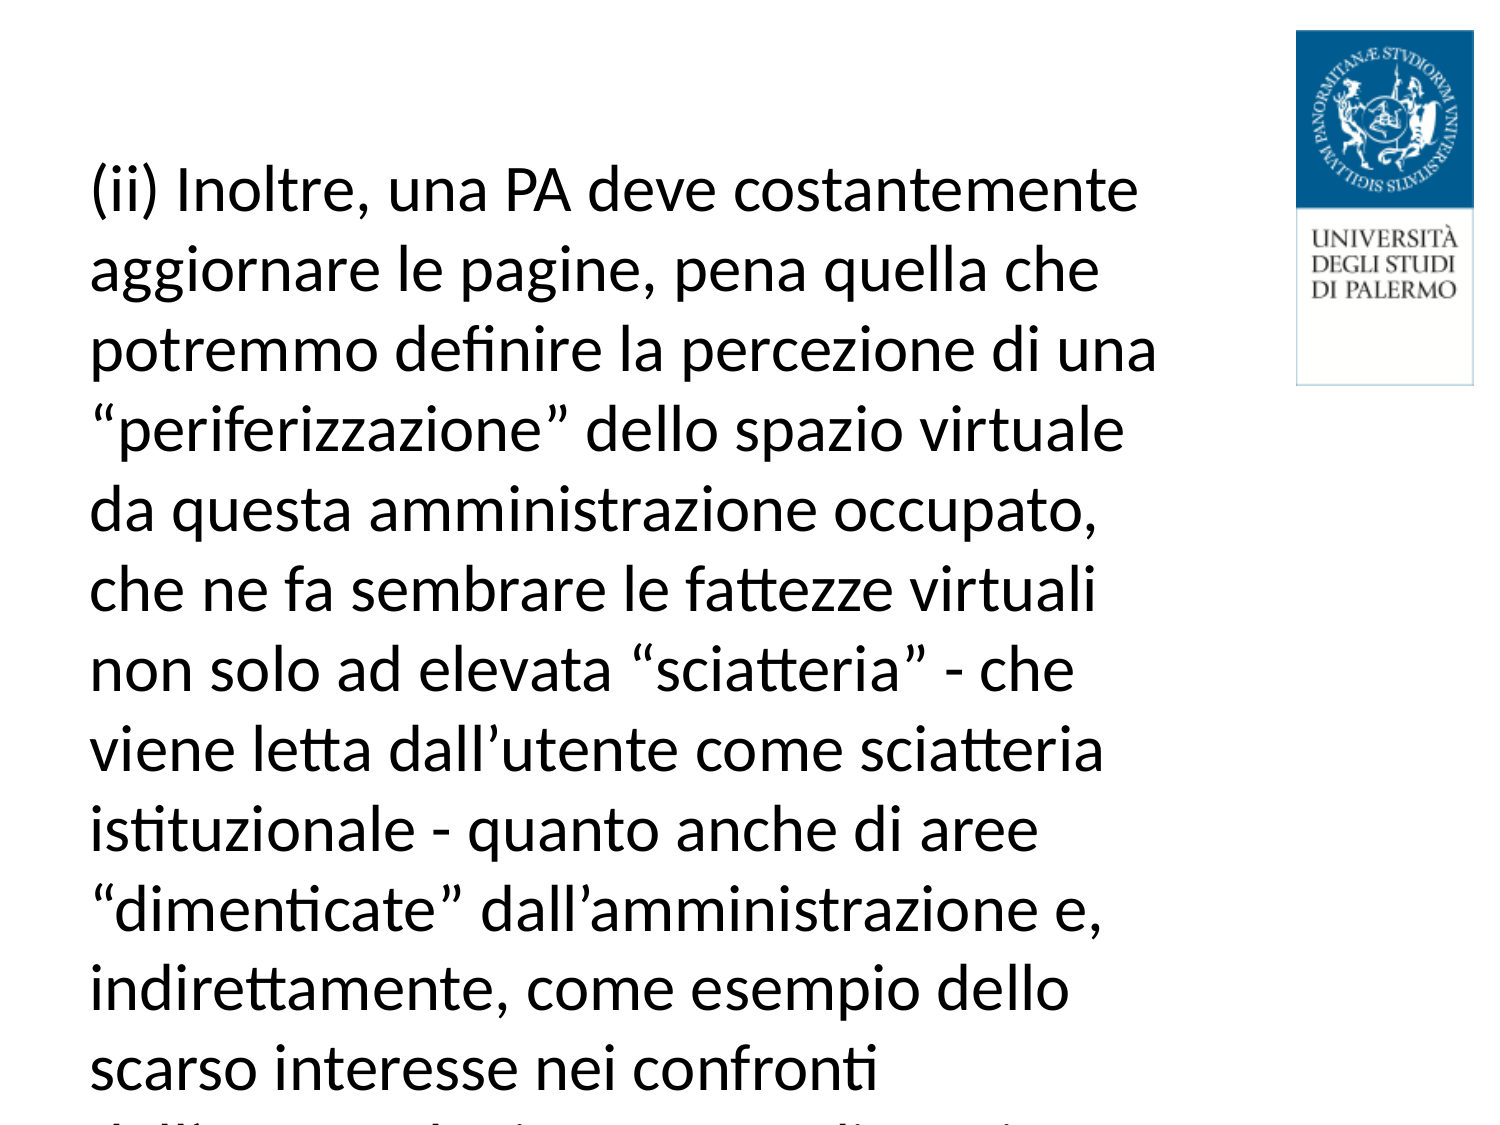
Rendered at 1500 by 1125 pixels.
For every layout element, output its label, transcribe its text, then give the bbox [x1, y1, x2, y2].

picture [1296, 30, 1474, 386]
list (ii) Inoltre, una PA deve costantemente aggiornare le pagine, pena quella che potremmo definire la percezione di una “periferizzazione” dello spazio virtuale da questa amministrazione occupato, che ne fa sembrare le fattezze virtuali non solo ad elevata “sciatteria” - che viene letta dall’utente come sciatteria istituzionale - quanto anche di aree “dimenticate” dall’amministrazione e, indirettamente, come esempio dello scarso interesse nei confronti dell’utenza che invece quegli spazi tende a frequentare. Da questo punto di vista, l’effetto sarebbe peggiore rispetto a quello di non essere presente nei social media; [75, 137, 1176, 1005]
